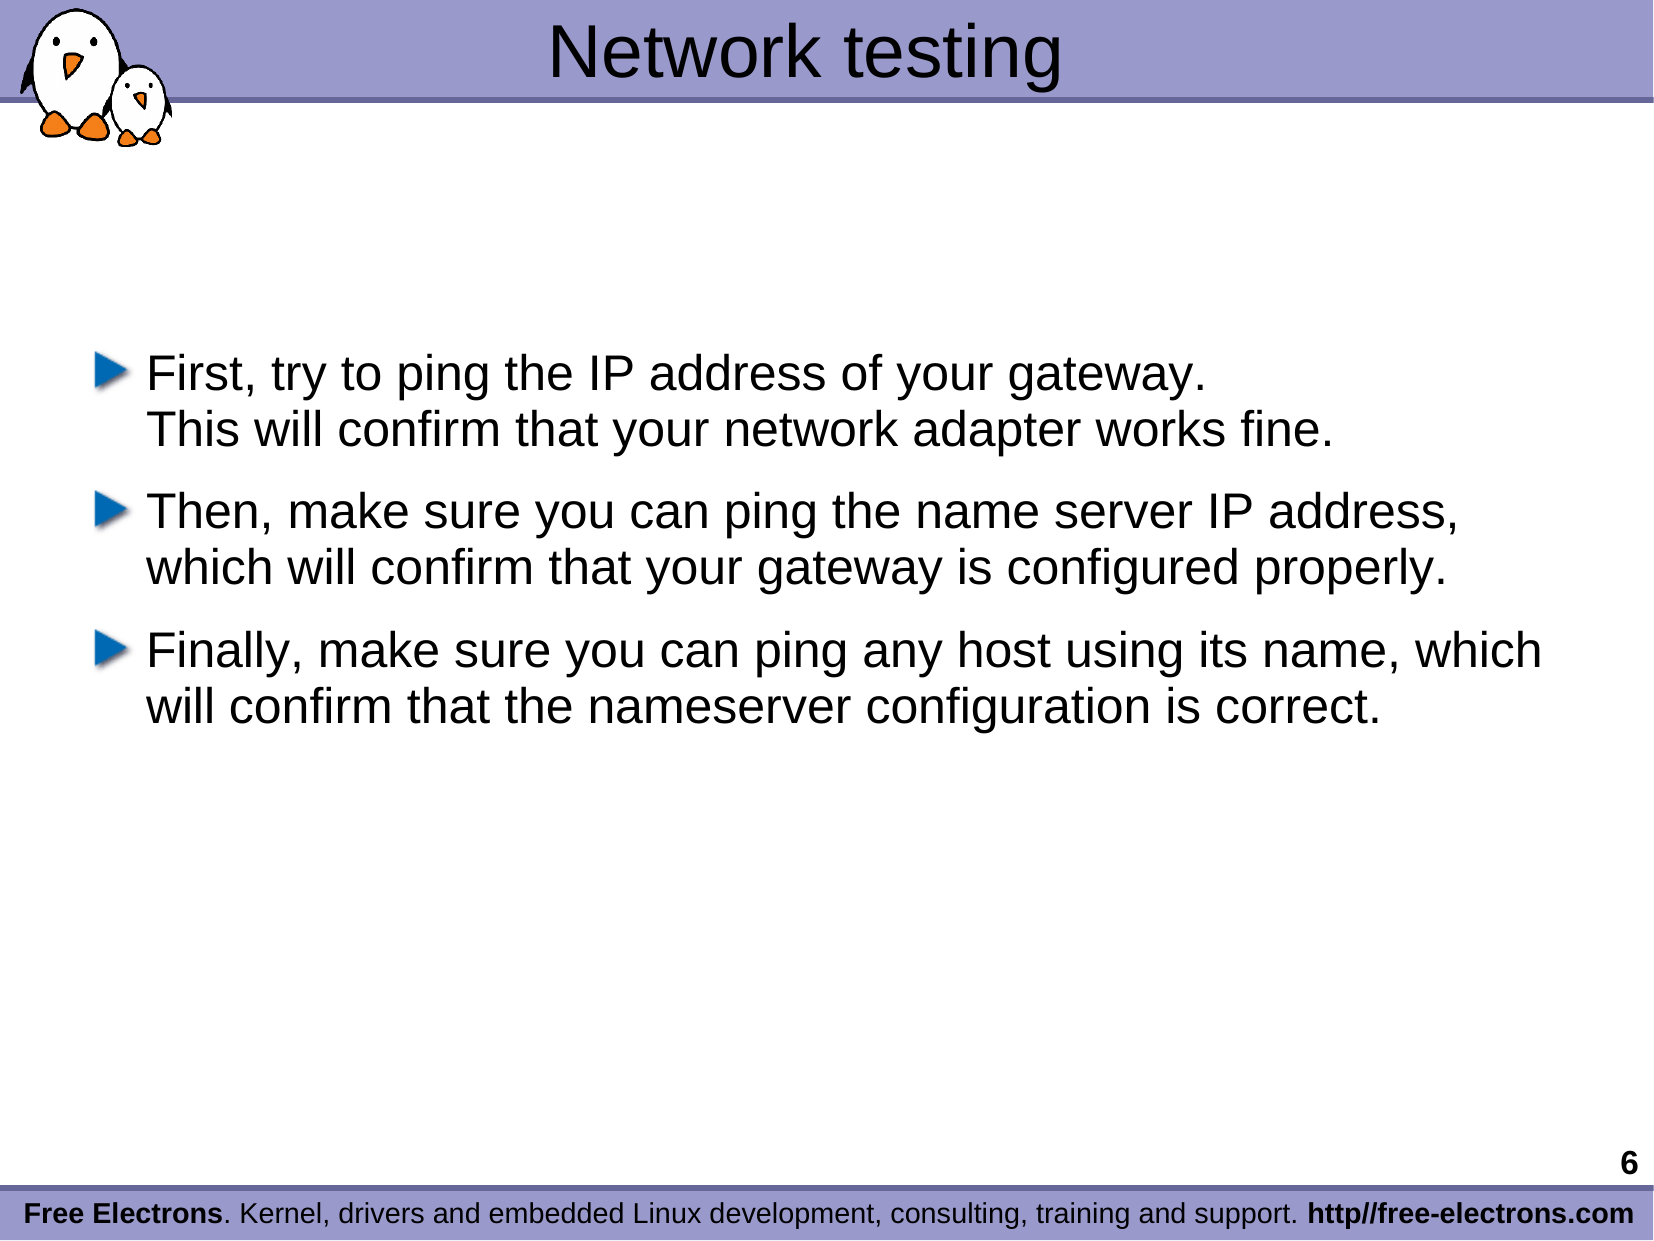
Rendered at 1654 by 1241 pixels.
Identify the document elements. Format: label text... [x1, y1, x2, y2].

picture [20, 8, 172, 147]
title Network testing [60, 0, 1551, 103]
list First, try to ping the IP address of your gateway. This will confirm that your network adapter works fine. Then, make sure you can ping the name server IP address, which will confirm that your gateway is configured properly. Finally, make sure you can ping any host using its name, which will confirm that the nameserver configuration is correct. [75, 345, 1598, 855]
